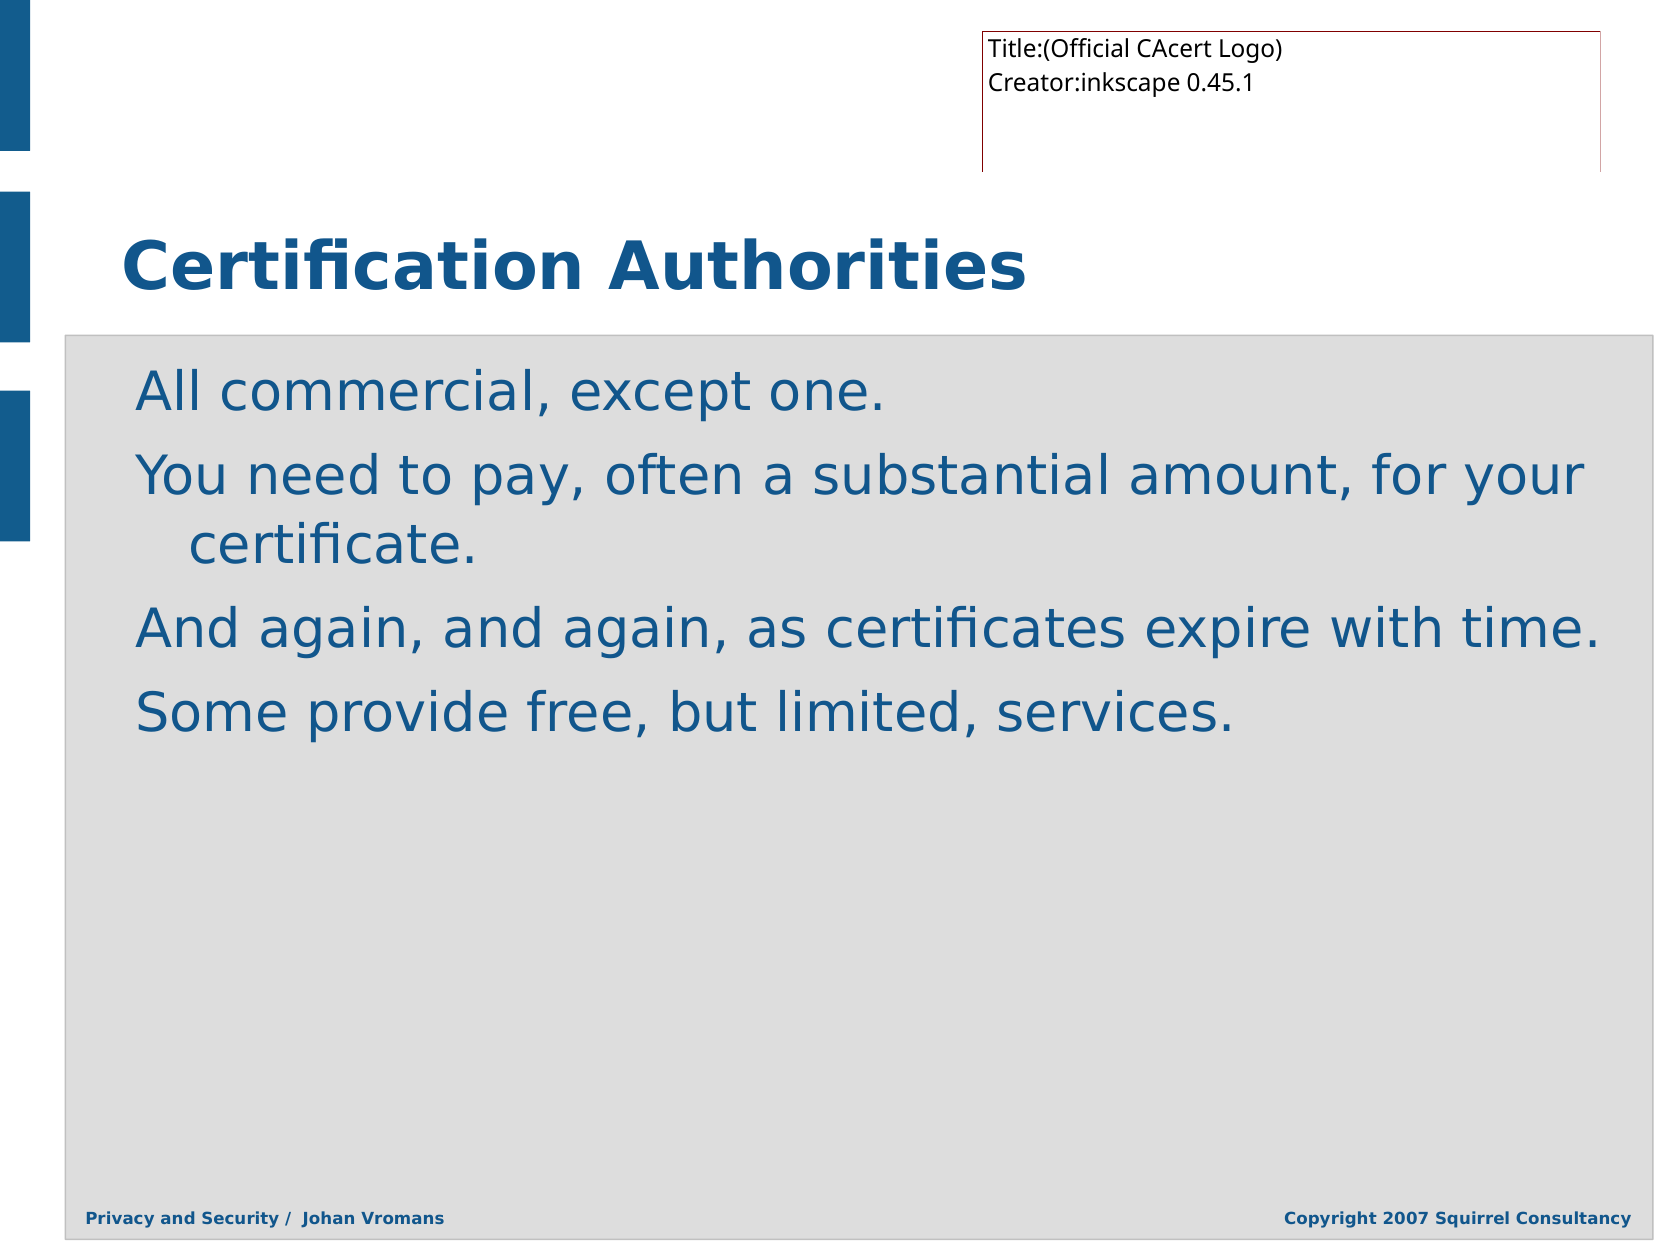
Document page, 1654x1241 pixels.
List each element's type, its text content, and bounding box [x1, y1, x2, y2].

list All commercial, except one. You need to pay, often a substantial amount, for your certificate. And again, and again, as certificates expire with time. Some provide free, but limited, services. [118, 354, 1625, 1235]
title Certification Authorities [121, 206, 1533, 326]
